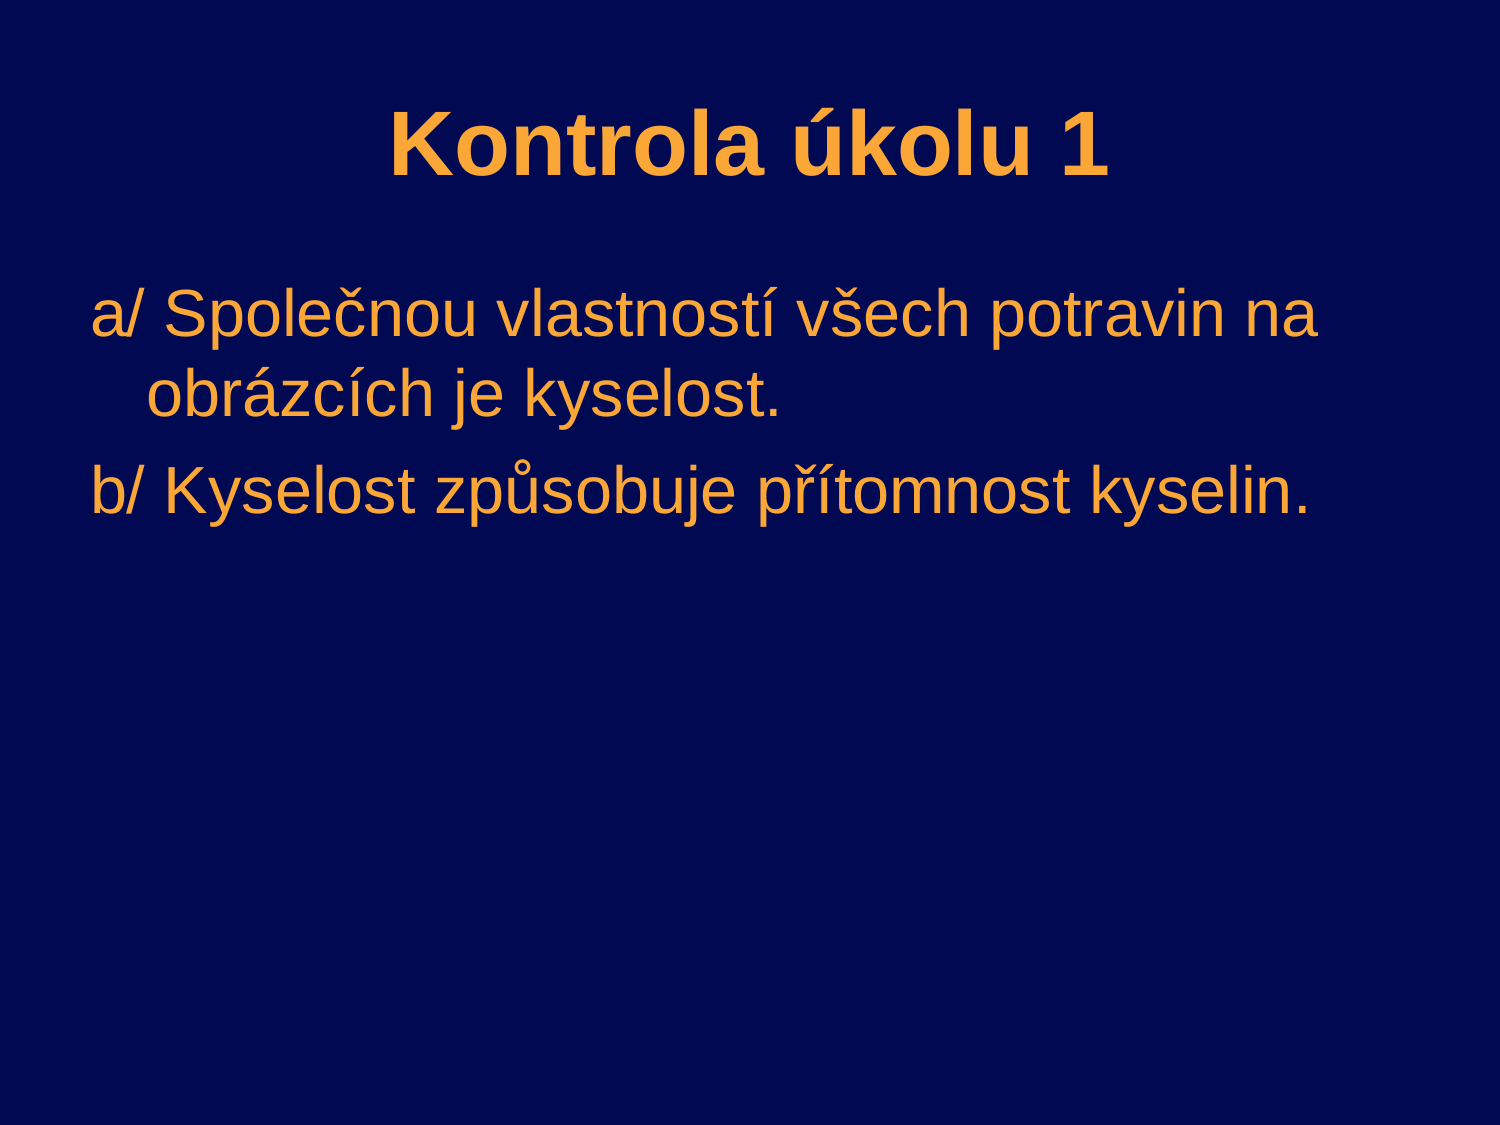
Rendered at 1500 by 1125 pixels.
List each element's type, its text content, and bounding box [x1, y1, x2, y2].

list a/ Společnou vlastností všech potravin na obrázcích je kyselost. b/ Kyselost způsobuje přítomnost kyselin. [75, 262, 1426, 1006]
title Kontrola úkolu 1 [75, 45, 1426, 233]
